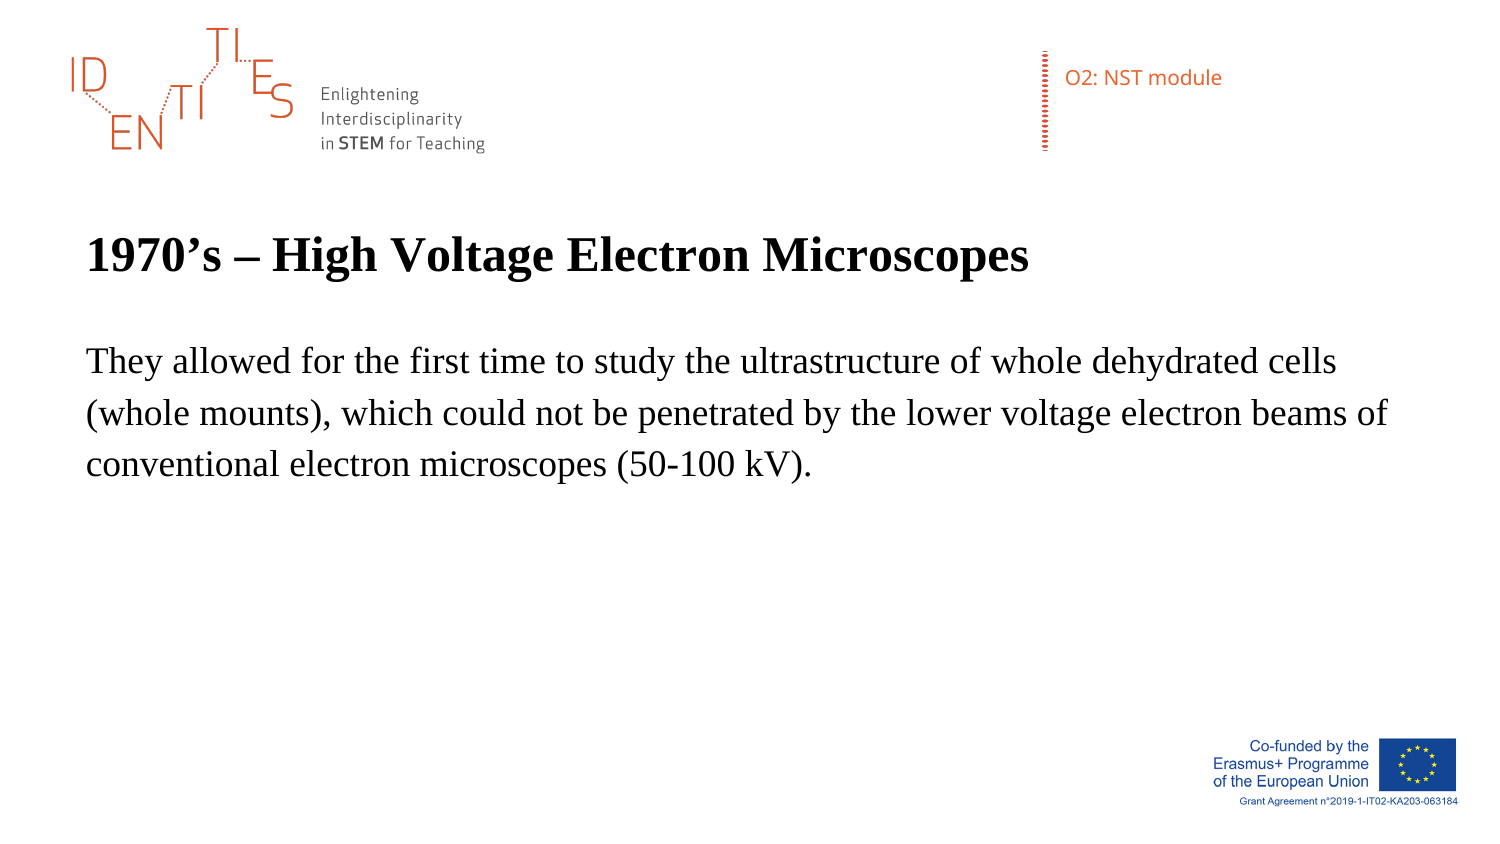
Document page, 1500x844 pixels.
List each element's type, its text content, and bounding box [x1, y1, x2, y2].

text_box O2: NST module [1051, 57, 1472, 139]
picture [1208, 735, 1459, 810]
picture [1042, 51, 1051, 151]
picture [71, 24, 485, 157]
text_box 1970’s – High Voltage Electron Microscopes They allowed for the first time to study the ultrastructure of whole dehydrated cells (whole mounts), which could not be penetrated by the lower voltage electron beams of conventional electron microscopes (50-100 kV). [70, 197, 1430, 573]
